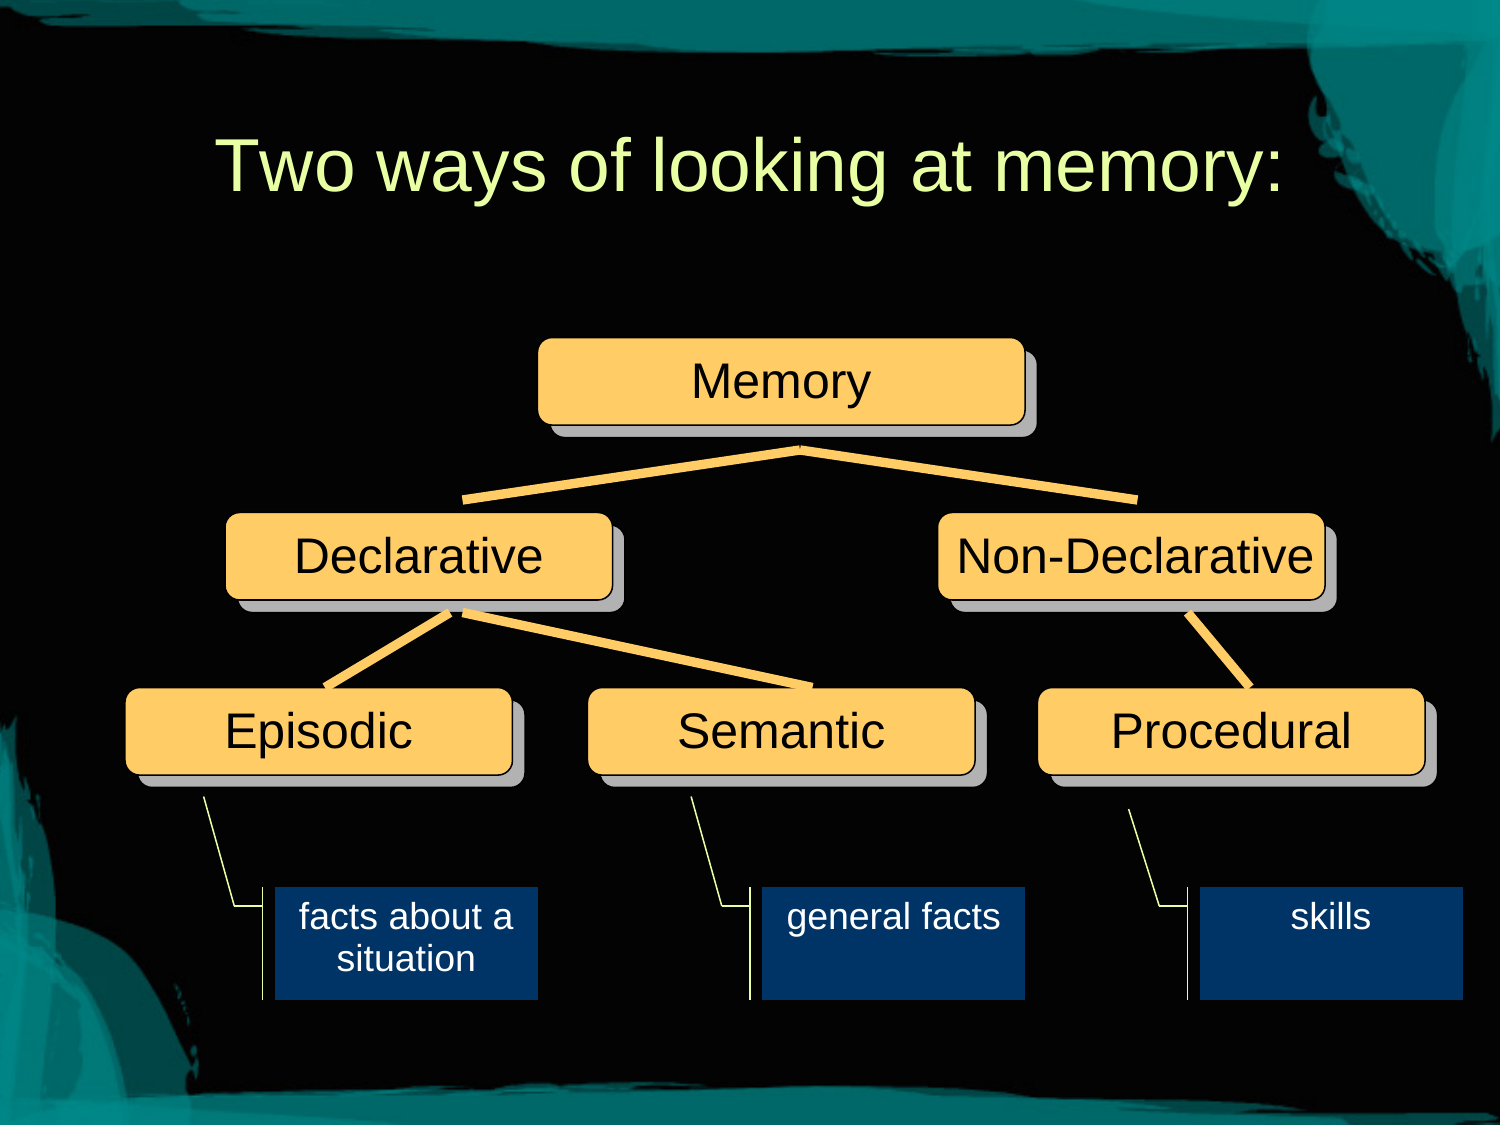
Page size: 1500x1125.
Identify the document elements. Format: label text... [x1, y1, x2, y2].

text_box general facts [762, 887, 1025, 1000]
text_box [950, 525, 1338, 613]
text_box skills [1200, 887, 1463, 1000]
title Two ways of looking at memory: [87, 69, 1413, 263]
text_box Procedural [1037, 687, 1426, 776]
text_box [550, 350, 1038, 438]
text_box [600, 700, 988, 788]
text_box facts about a situation [275, 887, 538, 1000]
text_box [237, 525, 625, 613]
picture [0, 0, 1500, 1125]
text_box Semantic [587, 687, 976, 776]
text_box Non-Declarative [937, 512, 1326, 601]
text_box [1050, 700, 1438, 788]
text_box Episodic [124, 687, 513, 776]
text_box Memory [537, 337, 1026, 426]
text_box [137, 700, 526, 788]
text_box Declarative [225, 512, 613, 601]
